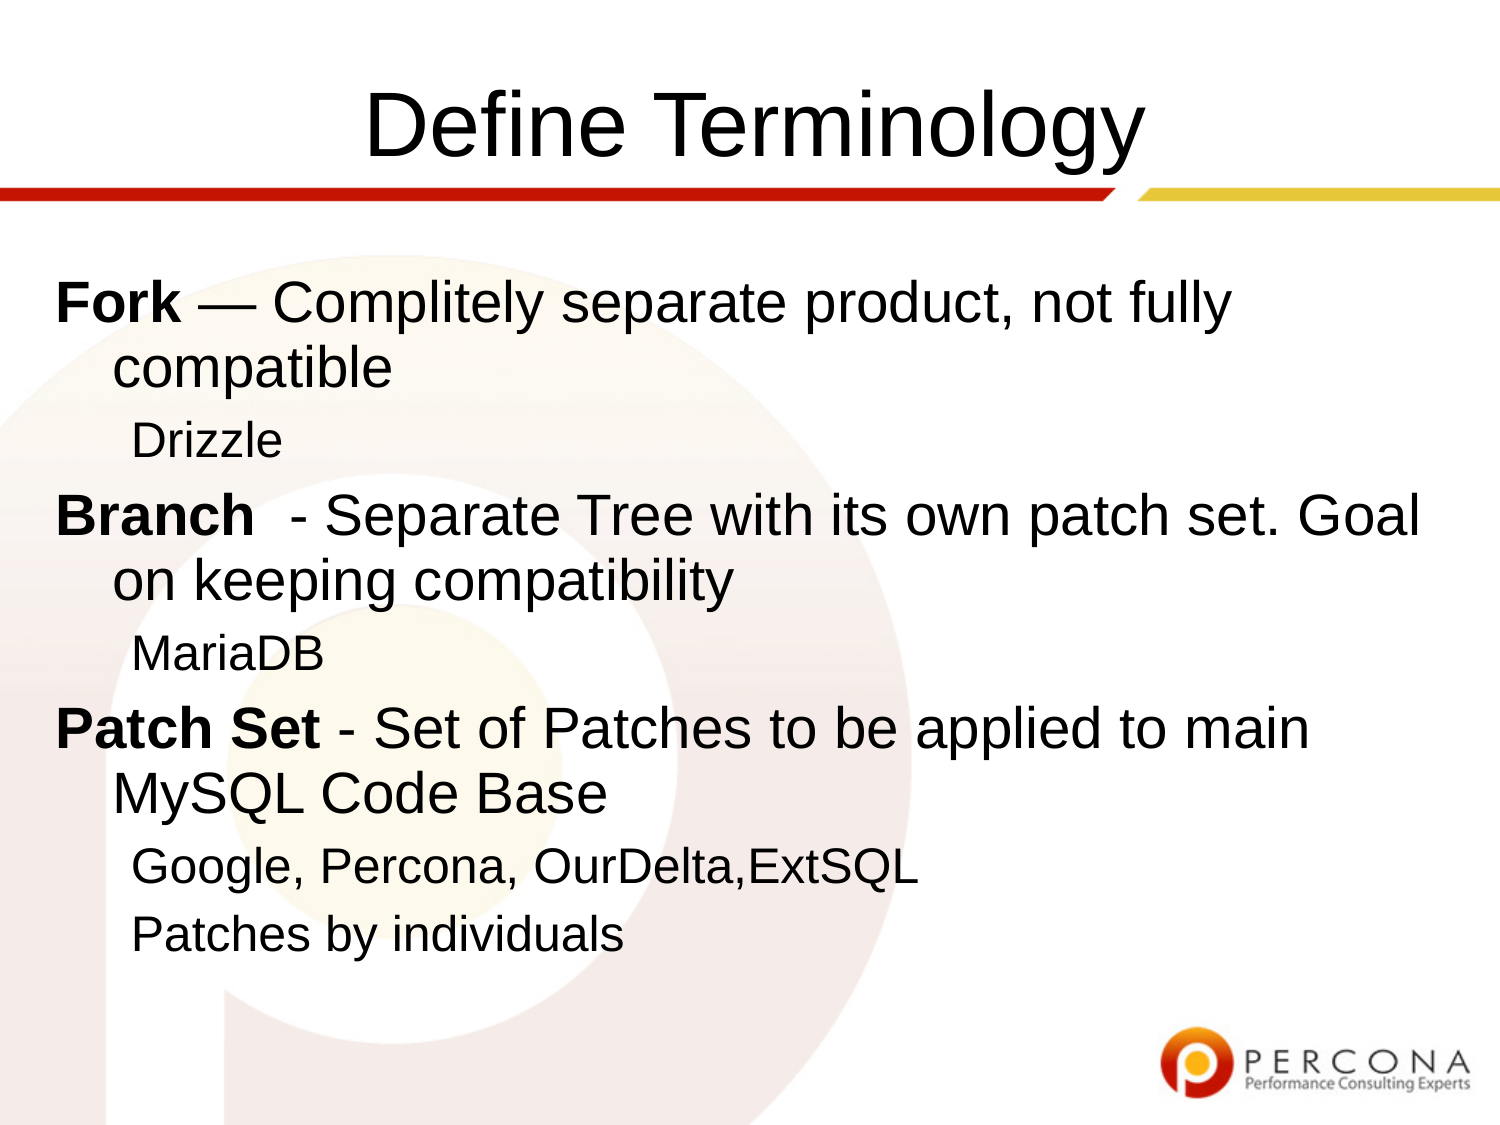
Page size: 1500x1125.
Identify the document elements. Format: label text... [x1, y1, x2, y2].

picture [0, 0, 1500, 1125]
title Define Terminology [41, 47, 1471, 203]
list Fork — Complitely separate product, not fully compatible Drizzle Branch - Separate Tree with its own patch set. Goal on keeping compatibility MariaDB Patch Set - Set of Patches to be applied to main MySQL Code Base Google, Percona, OurDelta,ExtSQL Patches by individuals [41, 262, 1471, 1053]
